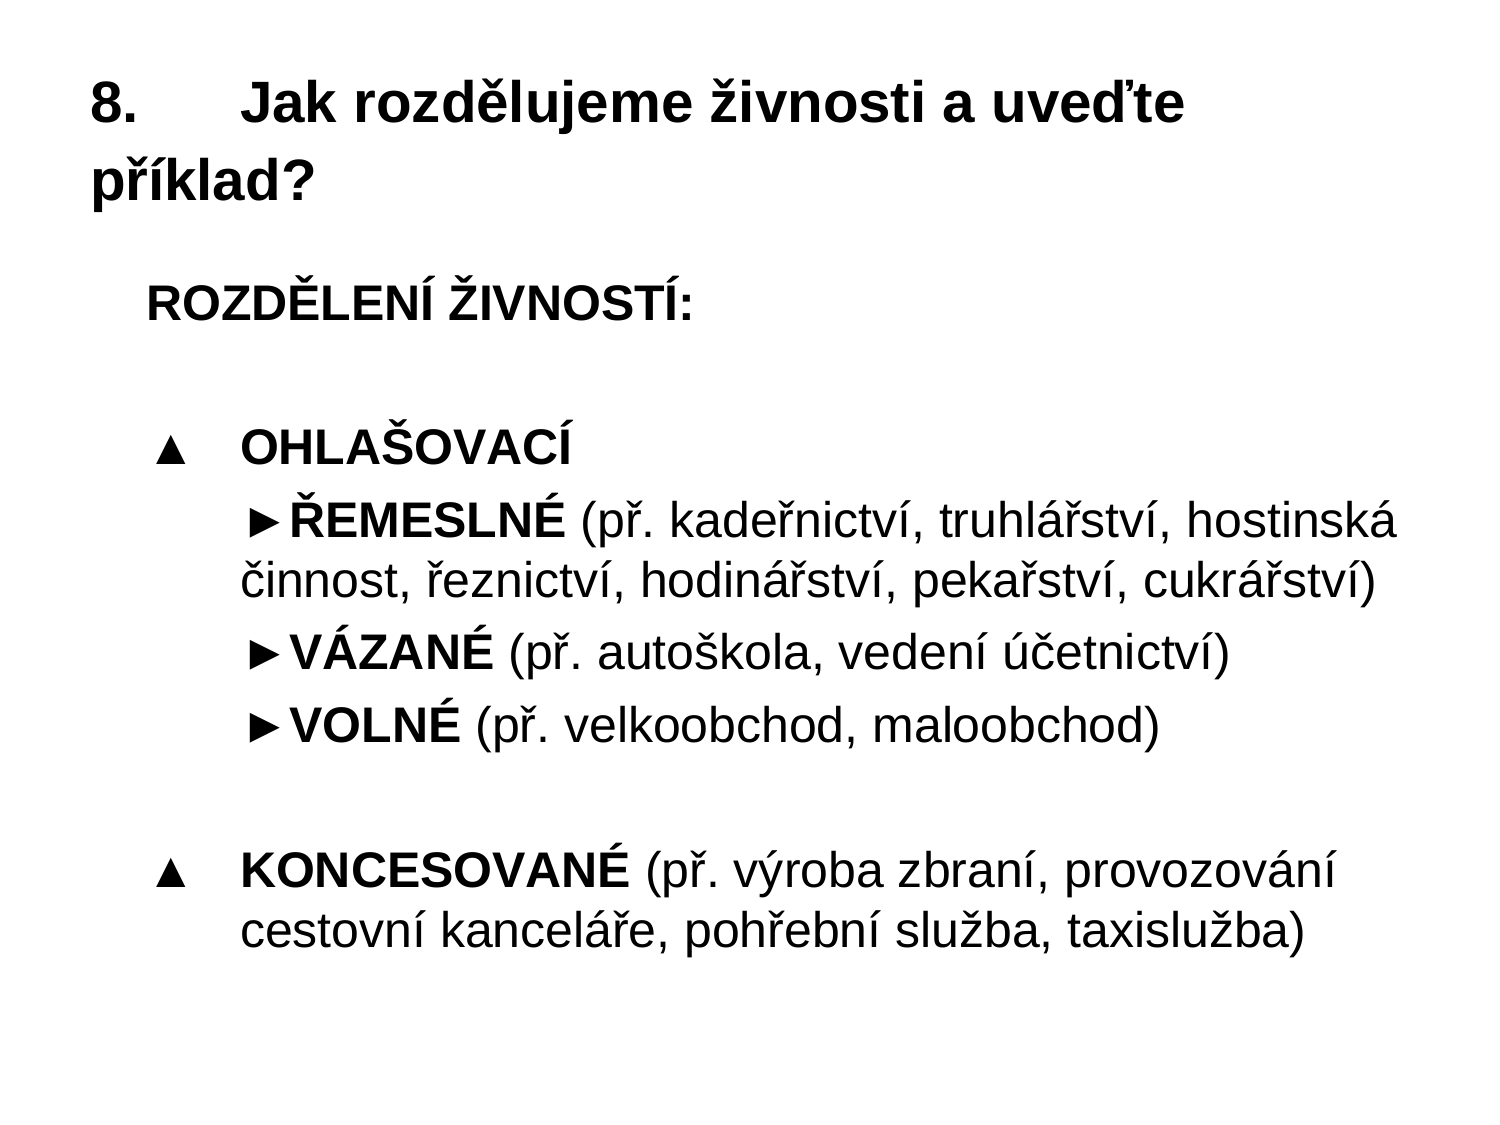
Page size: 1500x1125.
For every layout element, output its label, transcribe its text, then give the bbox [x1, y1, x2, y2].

title 8. Jak rozdělujeme živnosti a uveďte příklad? [75, 45, 1426, 233]
list ROZDĚLENÍ ŽIVNOSTÍ: ▲ OHLAŠOVACÍ ►ŘEMESLNÉ (př. kadeřnictví, truhlářství, hostinská činnost, řeznictví, hodinářství, pekařství, cukrářství) ►VÁZANÉ (př. autoškola, vedení účetnictví) ►VOLNÉ (př. velkoobchod, maloobchod) ▲ KONCESOVANÉ (př. výroba zbraní, provozování cestovní kanceláře, pohřební služba, taxislužba) [75, 262, 1426, 1125]
